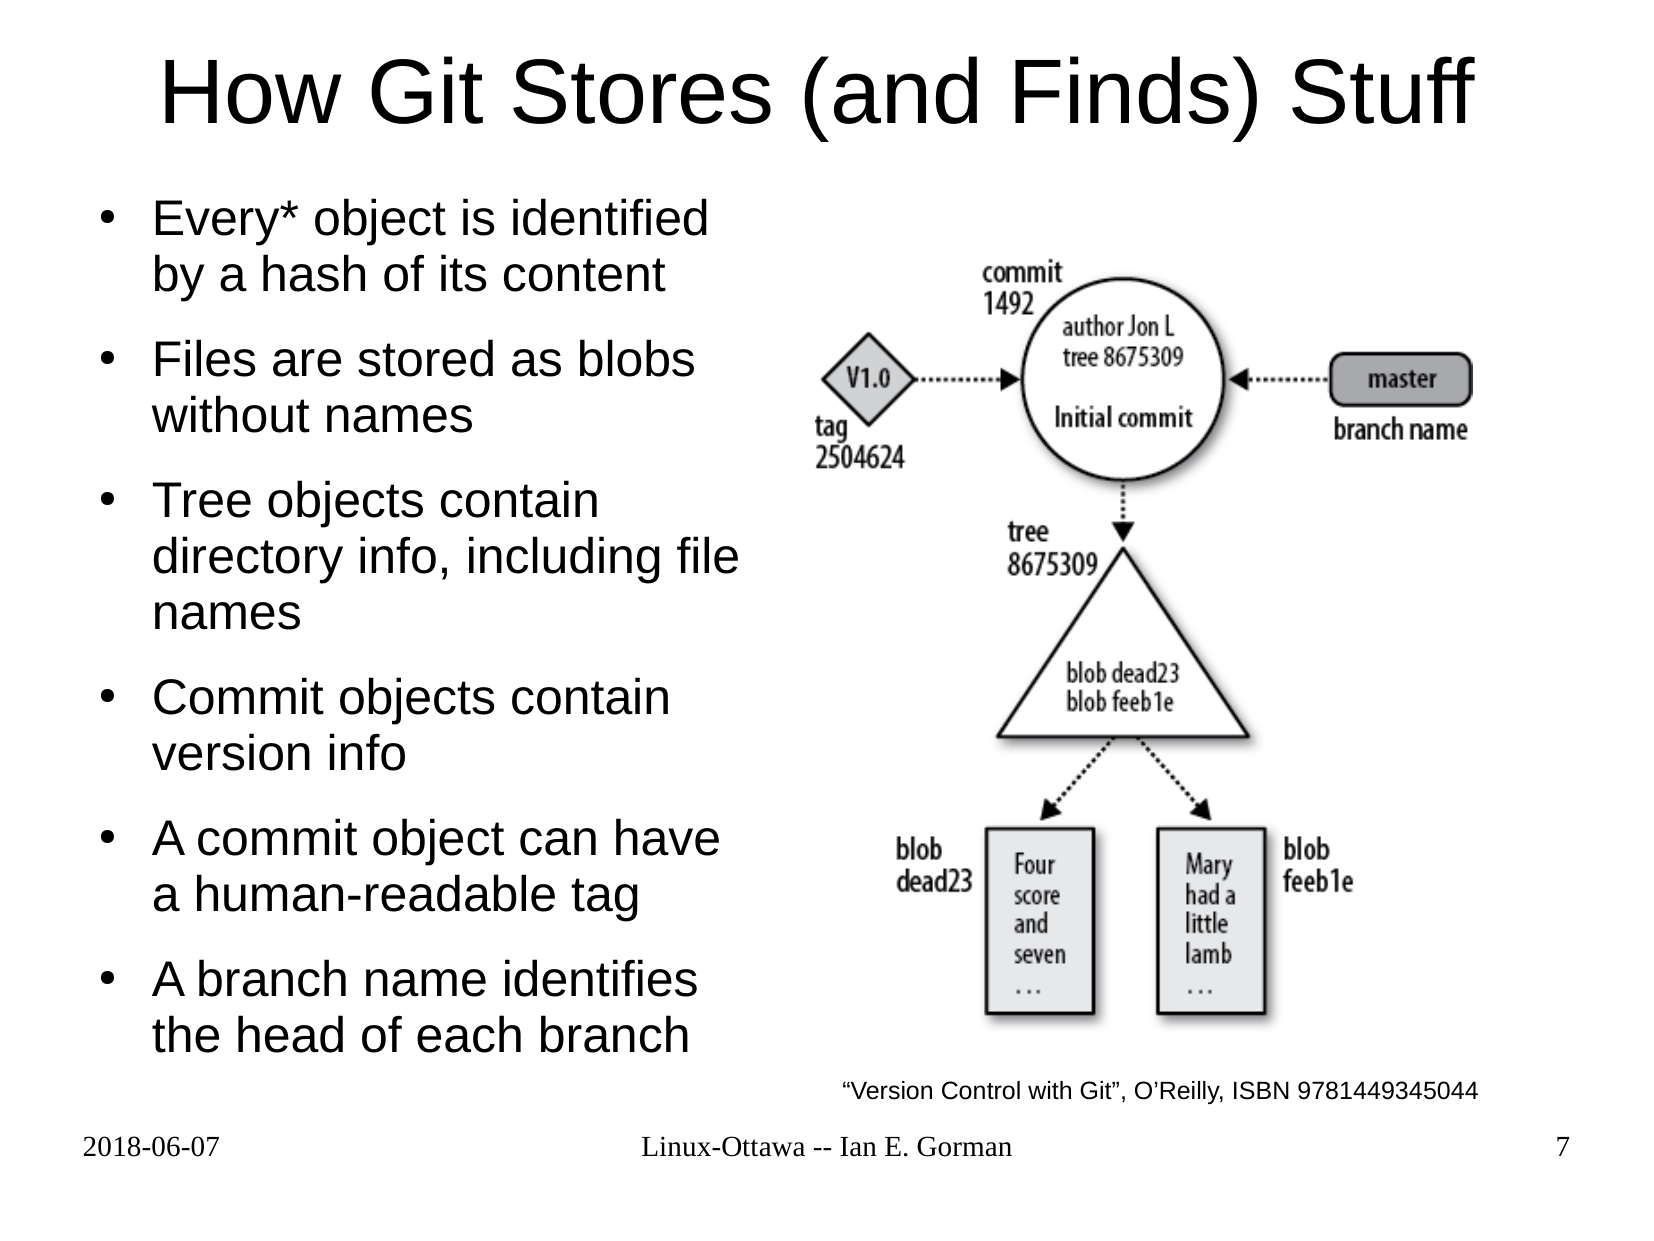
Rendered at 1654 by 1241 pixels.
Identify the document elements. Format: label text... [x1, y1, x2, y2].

title How Git Stores (and Finds) Stuff [73, 21, 1562, 162]
text_box “Version Control with Git”, O’Reilly, ISBN 9781449345044 [827, 1069, 1548, 1113]
list Every* object is identified by a hash of its content Files are stored as blobs without names Tree objects contain directory info, including file names Commit objects contain version info A commit object can have a human-readable tag A branch name identifies the head of each branch [80, 190, 758, 1241]
picture [815, 254, 1473, 1037]
